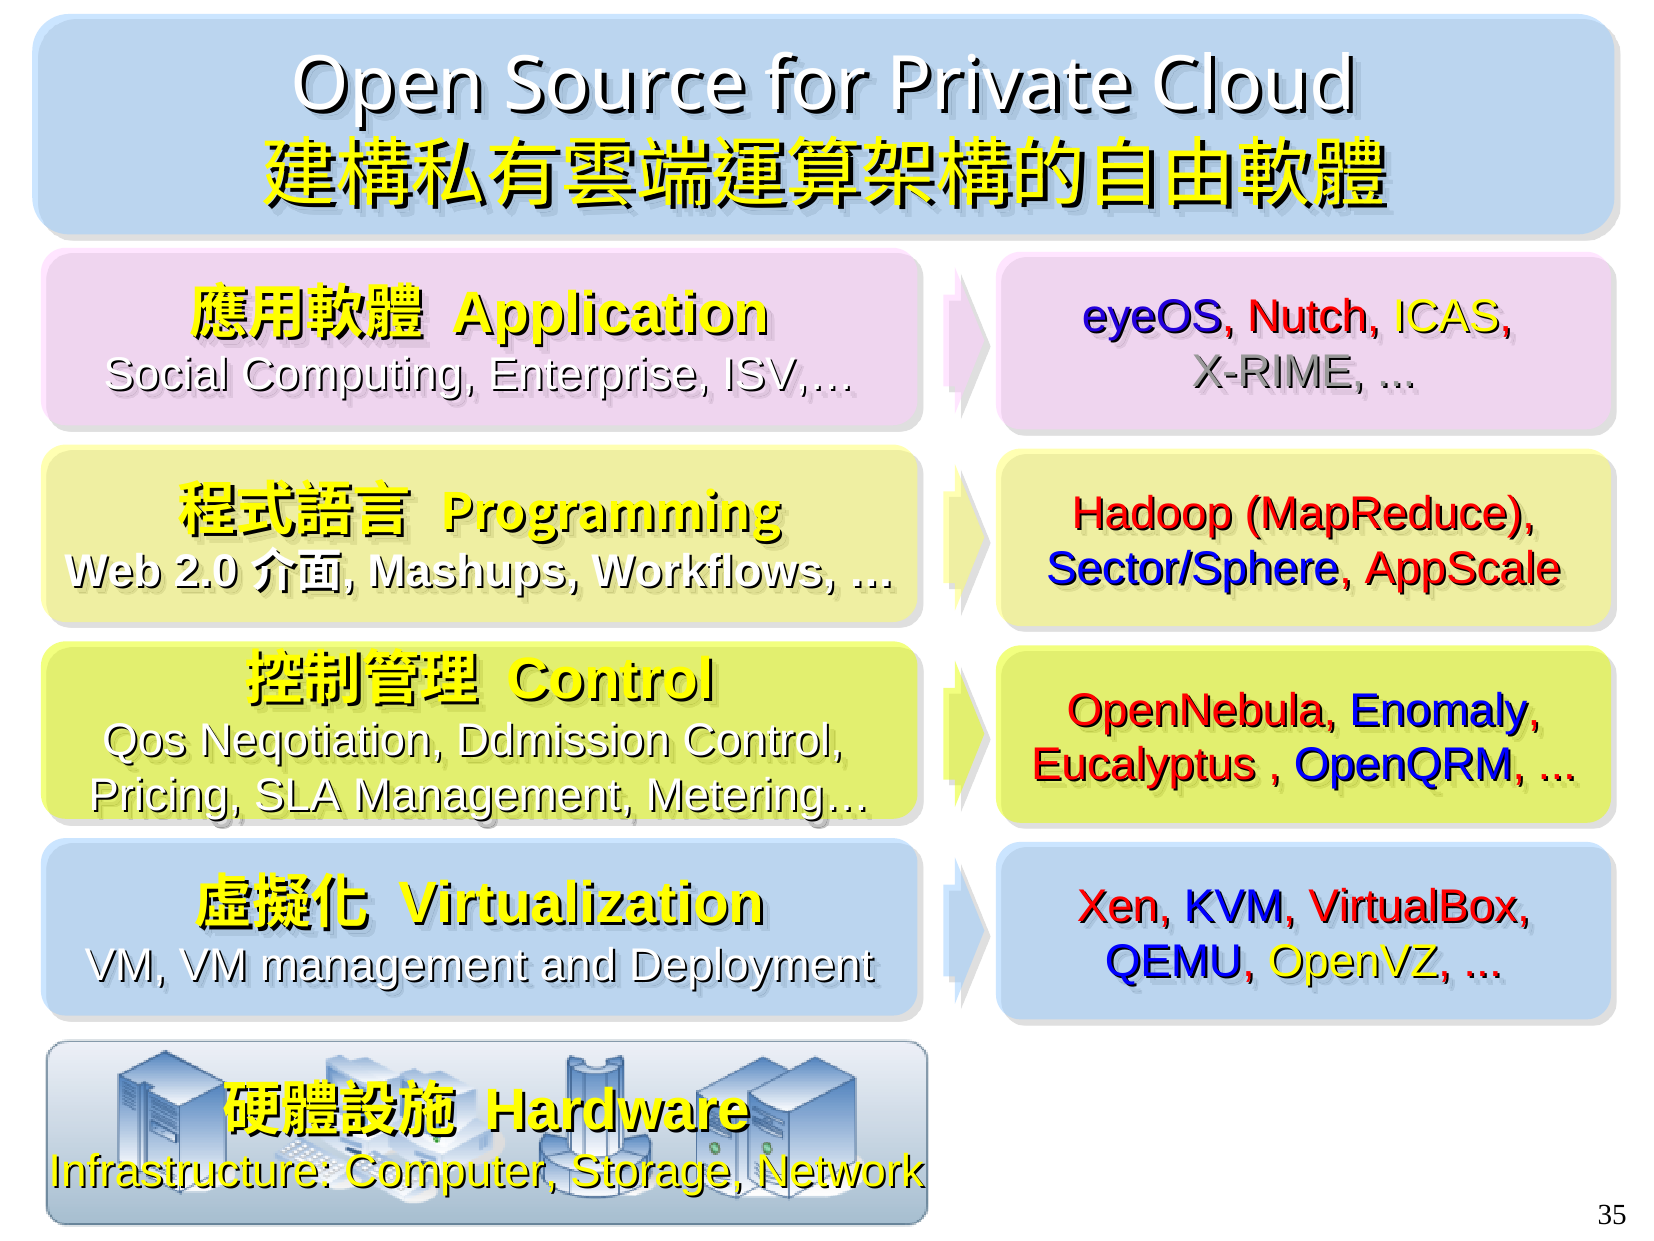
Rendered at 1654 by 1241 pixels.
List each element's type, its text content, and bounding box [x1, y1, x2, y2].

text_box Open Source for Private Cloud 建構私有雲端運算架構的自由軟體 [32, 13, 1615, 235]
text_box [943, 660, 985, 807]
text_box [943, 857, 985, 1004]
text_box Xen, KVM, VirtualBox, QEMU, OpenVZ, ... [995, 841, 1612, 1020]
text_box 控制管理 Control Qos Neqotiation, Ddmission Control, Pricing, SLA Management, Metering… [40, 641, 918, 819]
text_box 應用軟體 Application Social Computing, Enterprise, ISV,… [40, 247, 918, 426]
text_box Hadoop (MapReduce), Sector/Sphere, AppScale [995, 448, 1612, 627]
text_box eyeOS, Nutch, ICAS, X-RIME, ... [995, 251, 1612, 430]
text_box 虛擬化 Virtualization VM, VM management and Deployment [40, 838, 918, 1016]
text_box [943, 267, 985, 414]
text_box OpenNebula, Enomaly, Eucalyptus , OpenQRM, ... [995, 645, 1612, 823]
text_box [943, 464, 985, 611]
picture [40, 1034, 933, 1232]
text_box 程式語言 Programming Web 2.0 介面, Mashups, Workflows, … [40, 444, 918, 623]
